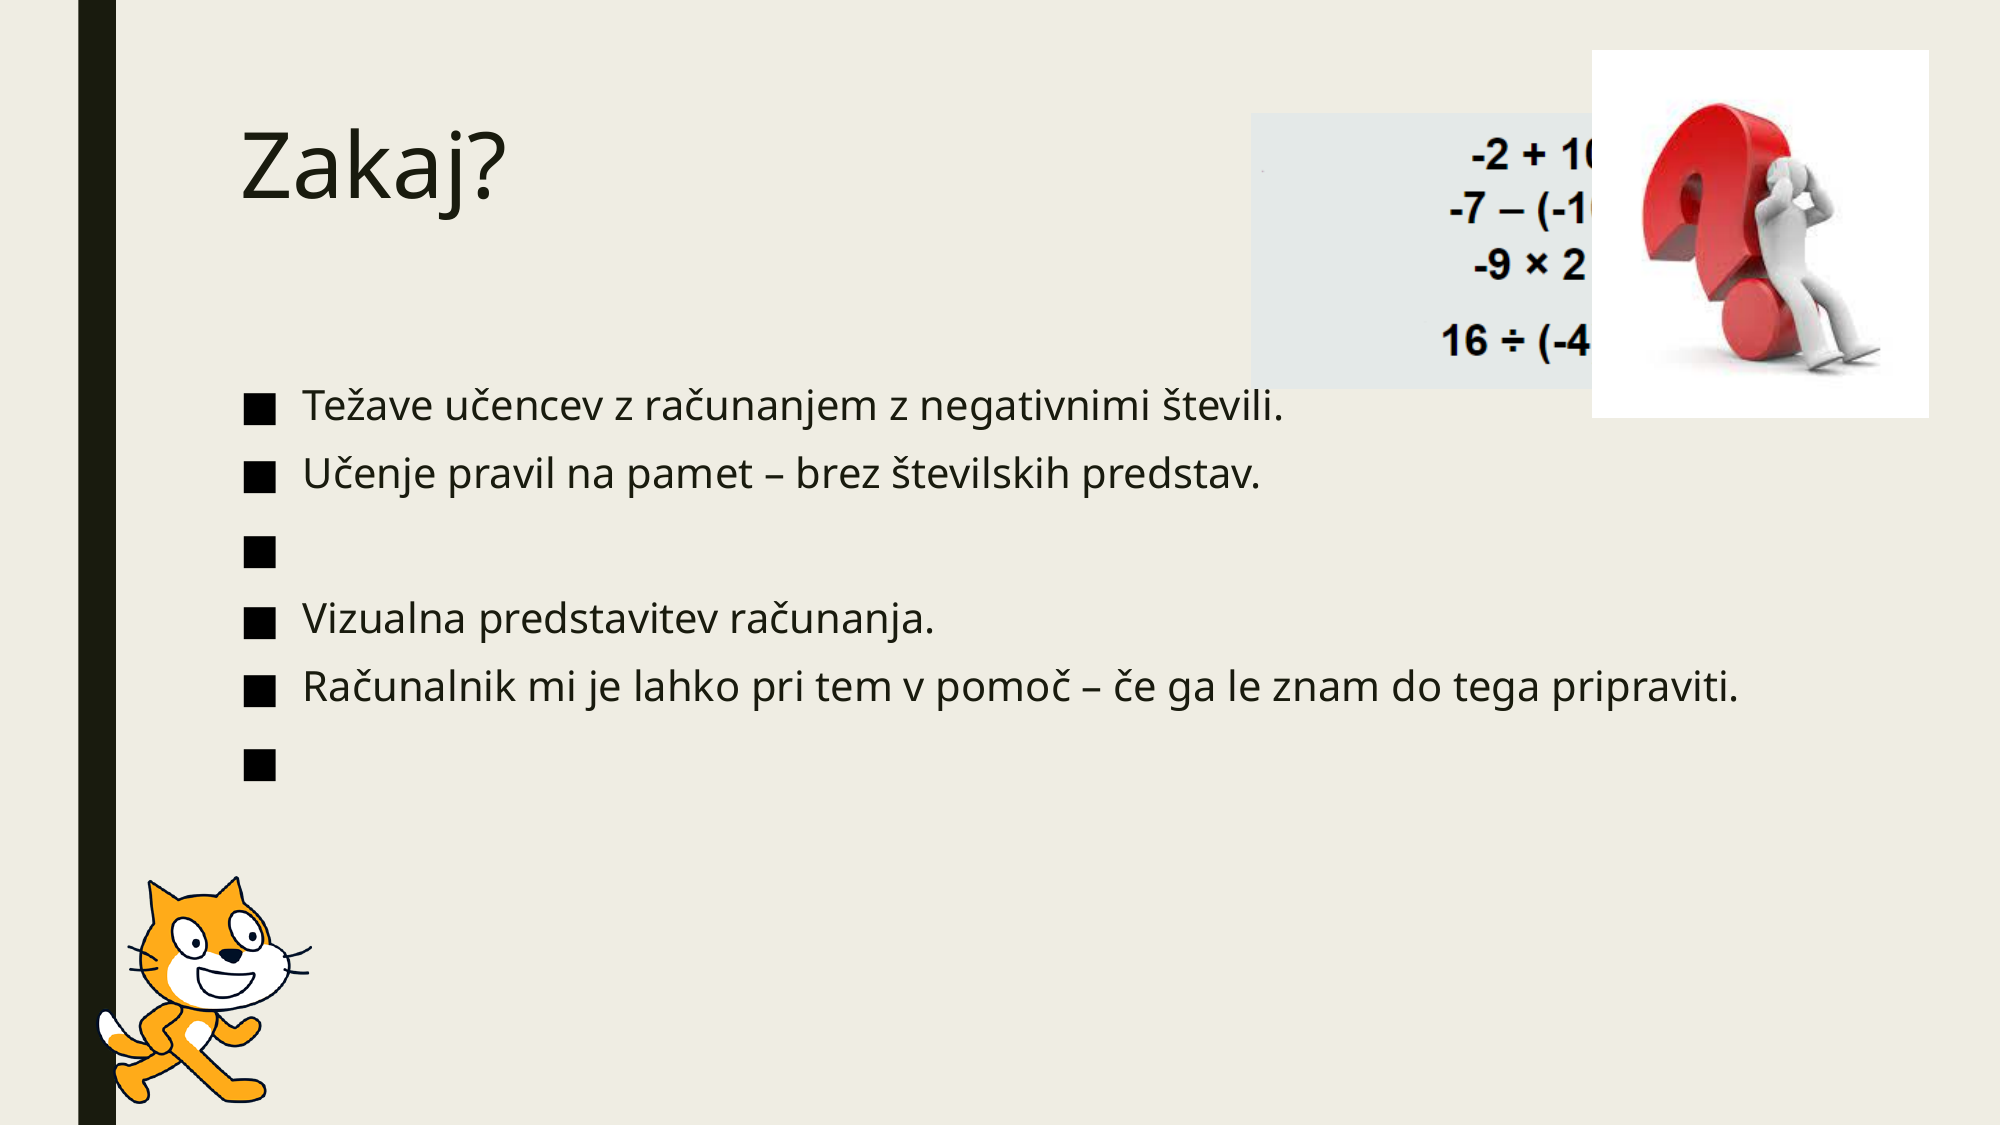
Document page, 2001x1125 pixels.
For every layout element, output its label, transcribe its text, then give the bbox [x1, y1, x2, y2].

title Zakaj? [225, 112, 1592, 357]
list Težave učencev z računanjem z negativnimi števili. Učenje pravil na pamet – brez številskih predstav. Vizualna predstavitev računanja. Računalnik mi je lahko pri tem v pomoč – če ga le znam do tega pripraviti. [225, 375, 1801, 963]
picture [1251, 50, 1929, 418]
picture [96, 876, 312, 1104]
